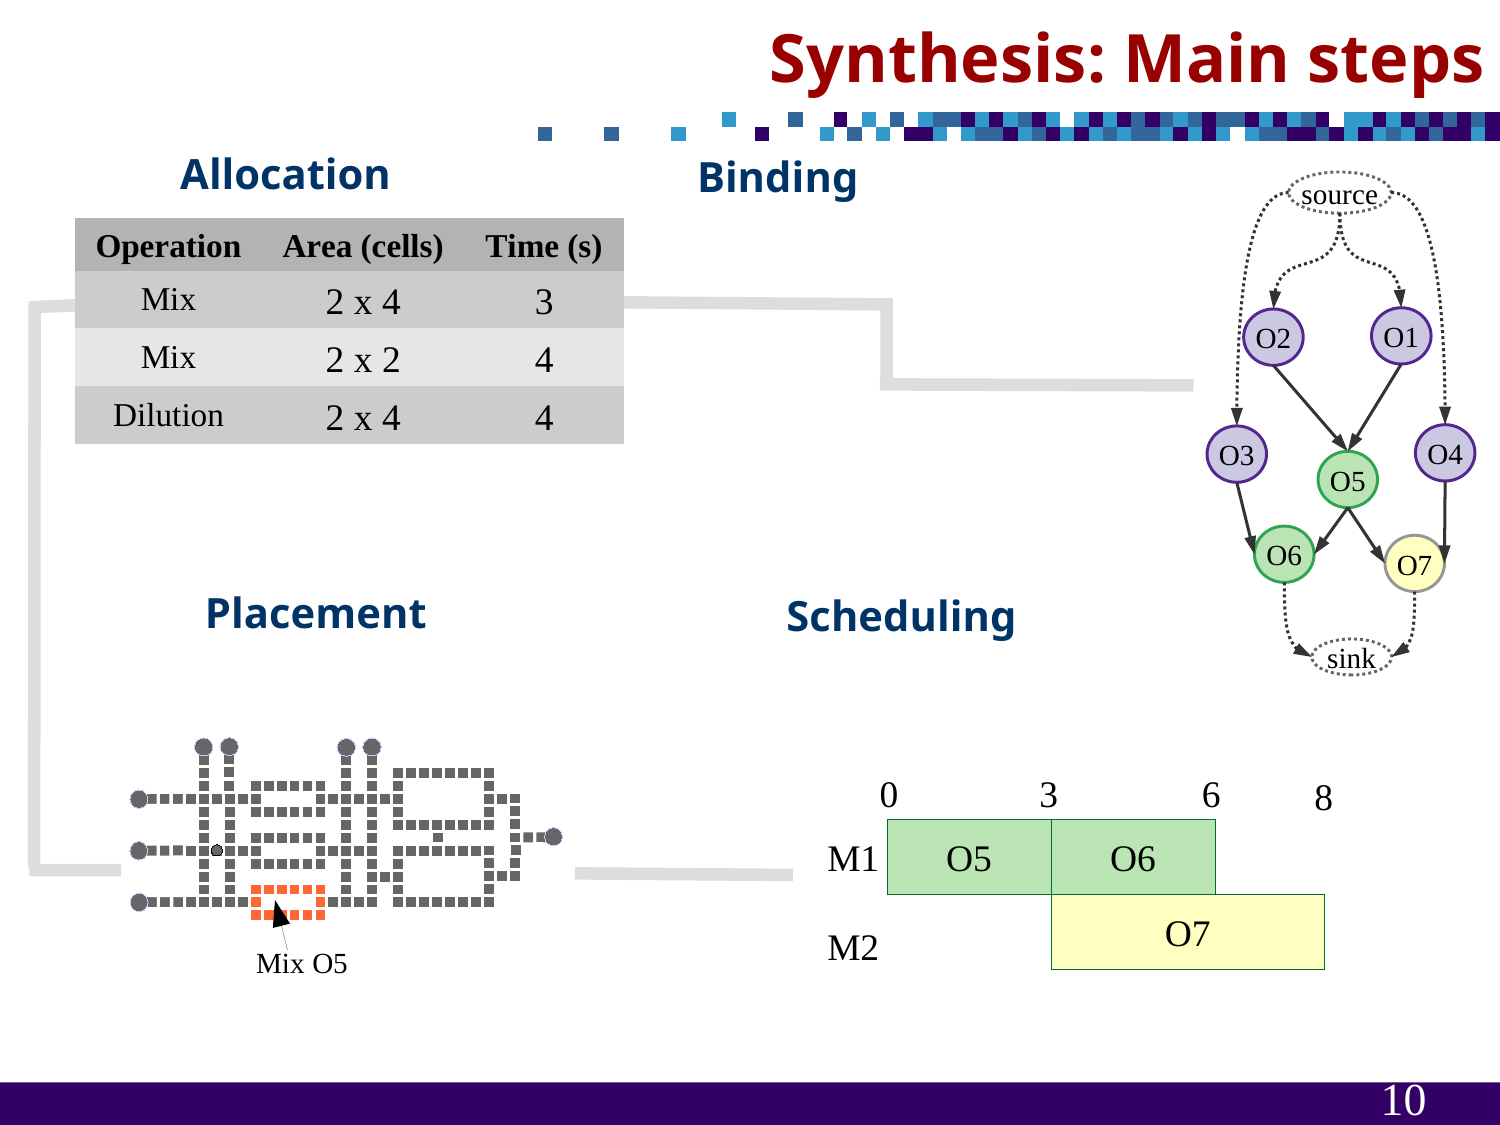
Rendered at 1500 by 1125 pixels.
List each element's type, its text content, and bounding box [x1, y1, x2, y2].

text_box Binding [683, 155, 896, 203]
text_box 0 [864, 762, 925, 823]
text_box O6 [1254, 526, 1315, 583]
table_header Area (cells) [262, 218, 464, 271]
text_box sink [1311, 638, 1392, 676]
text_box Scheduling [740, 587, 1063, 635]
text_box O4 [1415, 424, 1475, 481]
text_box source [1288, 171, 1391, 214]
text_box O5 [1318, 451, 1378, 508]
table_cell 2 x 2 [262, 328, 464, 386]
table_cell 2 x 4 [262, 271, 464, 328]
text_box M1 [812, 826, 887, 887]
table_cell 3 [464, 271, 624, 328]
table_cell 4 [464, 386, 624, 444]
table_cell Mix [75, 271, 262, 328]
text_box 6 [1187, 762, 1263, 823]
text_box O7 [1051, 894, 1325, 970]
text_box Placement [173, 584, 459, 632]
text_box O3 [1207, 425, 1267, 483]
text_box 8 [1299, 765, 1375, 826]
text_box [129, 737, 563, 922]
text_box 3 [1024, 762, 1100, 819]
text_box O7 [1384, 535, 1445, 592]
text_box M2 [812, 915, 925, 976]
table_cell Dilution [75, 386, 262, 444]
text_box O5 [887, 819, 1051, 895]
text_box O2 [1243, 309, 1304, 366]
table_cell 2 x 4 [262, 386, 464, 444]
text_box O6 [1051, 819, 1216, 895]
title Synthesis: Main steps [0, 5, 1500, 106]
text_box Allocation [160, 145, 411, 194]
table_cell 4 [464, 328, 624, 386]
table_header Time (s) [464, 218, 624, 271]
table_cell Mix [75, 328, 262, 386]
table_header Operation [75, 218, 262, 271]
text_box O1 [1371, 307, 1432, 364]
text_box Mix O5 [241, 937, 363, 988]
